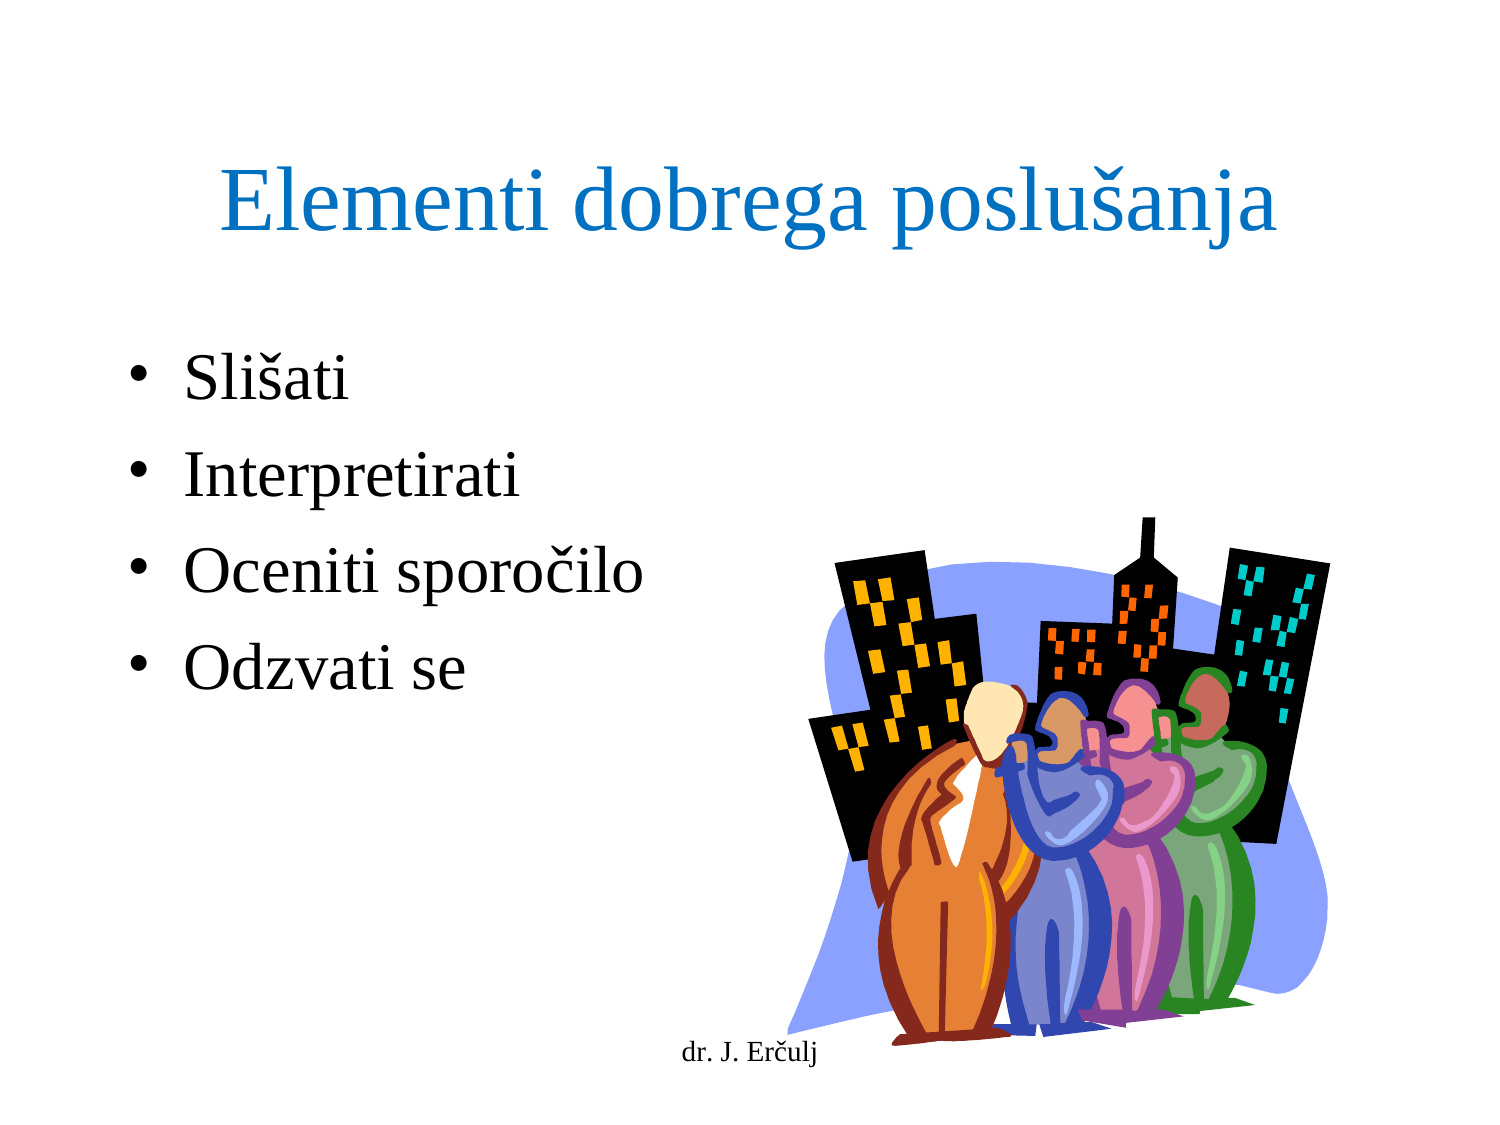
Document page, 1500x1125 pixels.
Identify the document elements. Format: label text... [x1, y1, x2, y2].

picture [787, 512, 1336, 1051]
title Elementi dobrega poslušanja [112, 99, 1388, 288]
text_box dr. J. Erčulj [512, 1025, 988, 1101]
list Slišati Interpretirati Oceniti sporočilo Odzvati se [112, 324, 1388, 1001]
